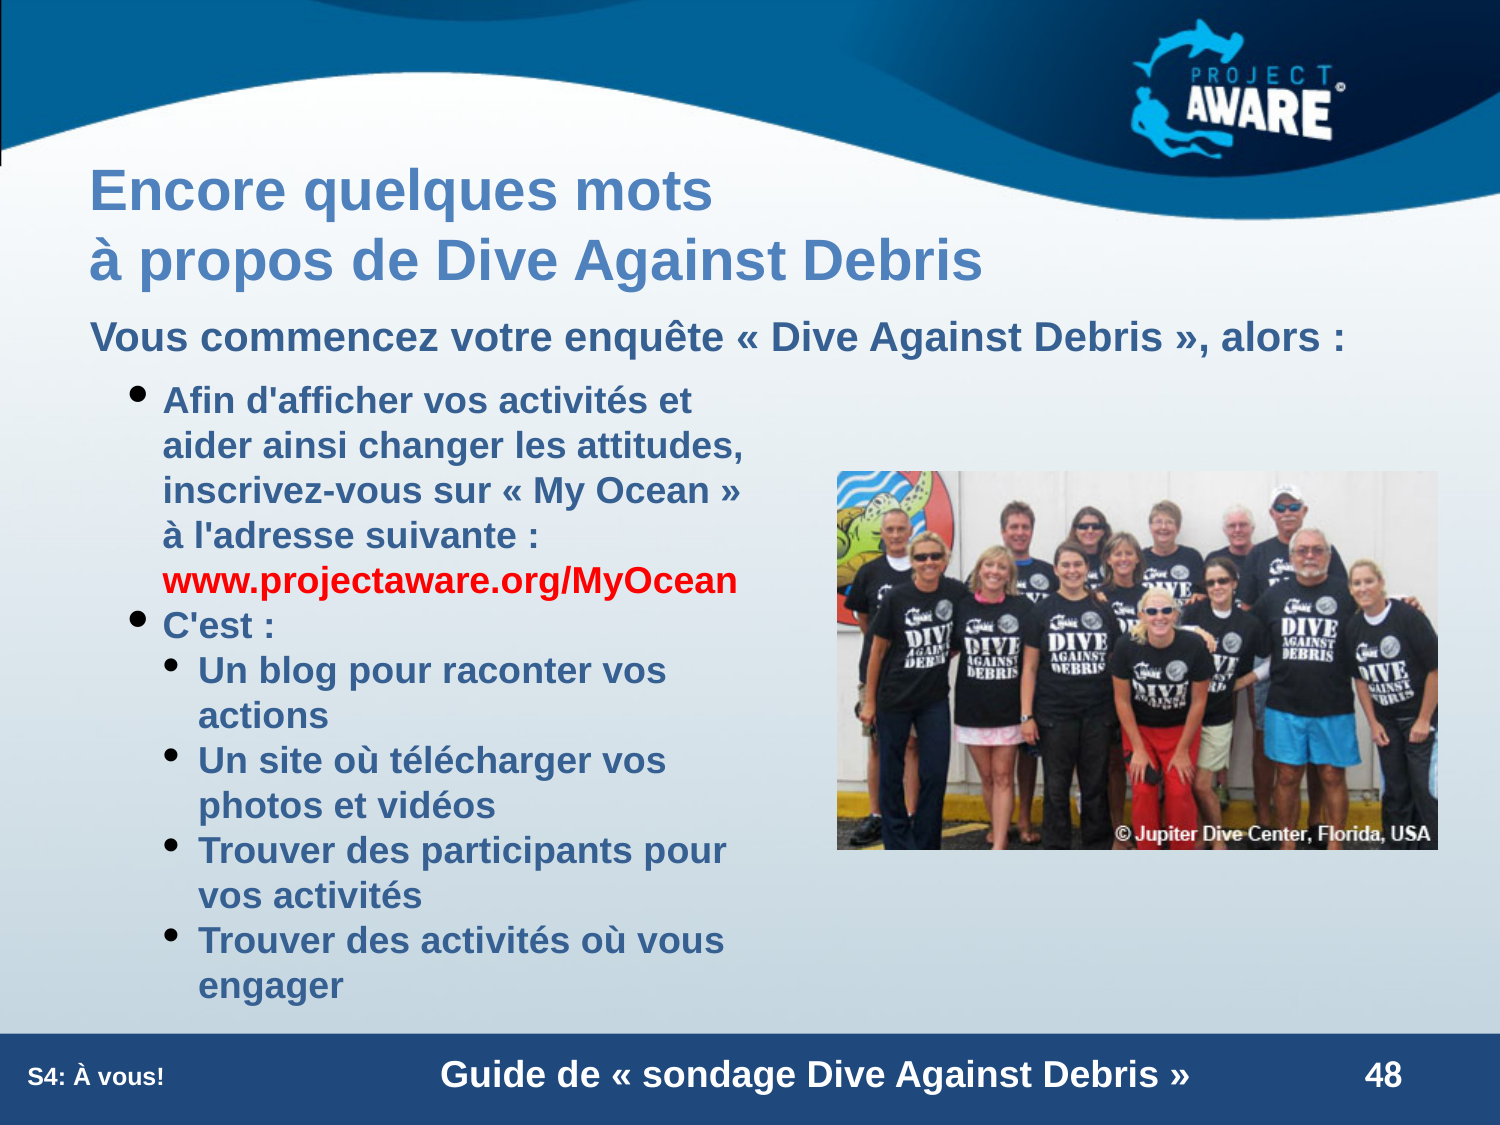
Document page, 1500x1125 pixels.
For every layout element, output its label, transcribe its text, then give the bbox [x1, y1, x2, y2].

text_box S4: À vous! [12, 1052, 425, 1103]
picture [0, 0, 1500, 1037]
text_box Guide de « sondage Dive Against Debris » [425, 1042, 1276, 1103]
text_box Vous commencez votre enquête « Dive Against Debris », alors : [75, 302, 1413, 384]
text_box Encore quelques mots à propos de Dive Against Debris [75, 145, 1229, 308]
text_box Afin d'afficher vos activités et aider ainsi changer les attitudes, inscrivez-vous sur « My Ocean » à l'adresse suivante : www.projectaware.org/MyOcean C'est : Un blog pour raconter vos actions Un site où télécharger vos photos et vidéos Trouver des participants pour vos activités Trouver des activités où vous engager [112, 384, 788, 774]
text_box <numéro> [1350, 1042, 1475, 1103]
